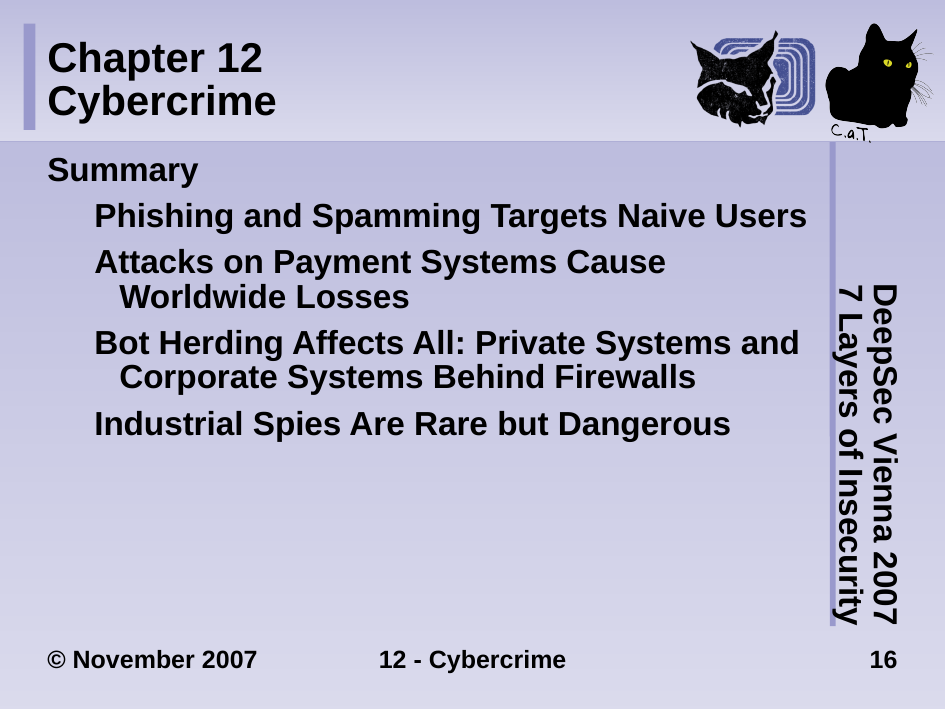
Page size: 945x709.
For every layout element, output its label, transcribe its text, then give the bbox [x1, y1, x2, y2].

list Summary Phishing and Spamming Targets Naive Users Attacks on Payment Systems Cause Worldwide Losses Bot Herding Affects All: Private Systems and Corporate Systems Behind Firewalls Industrial Spies Are Rare but Dangerous [47, 153, 815, 634]
picture [685, 23, 934, 143]
title Chapter 12 Cybercrime [47, 37, 813, 130]
